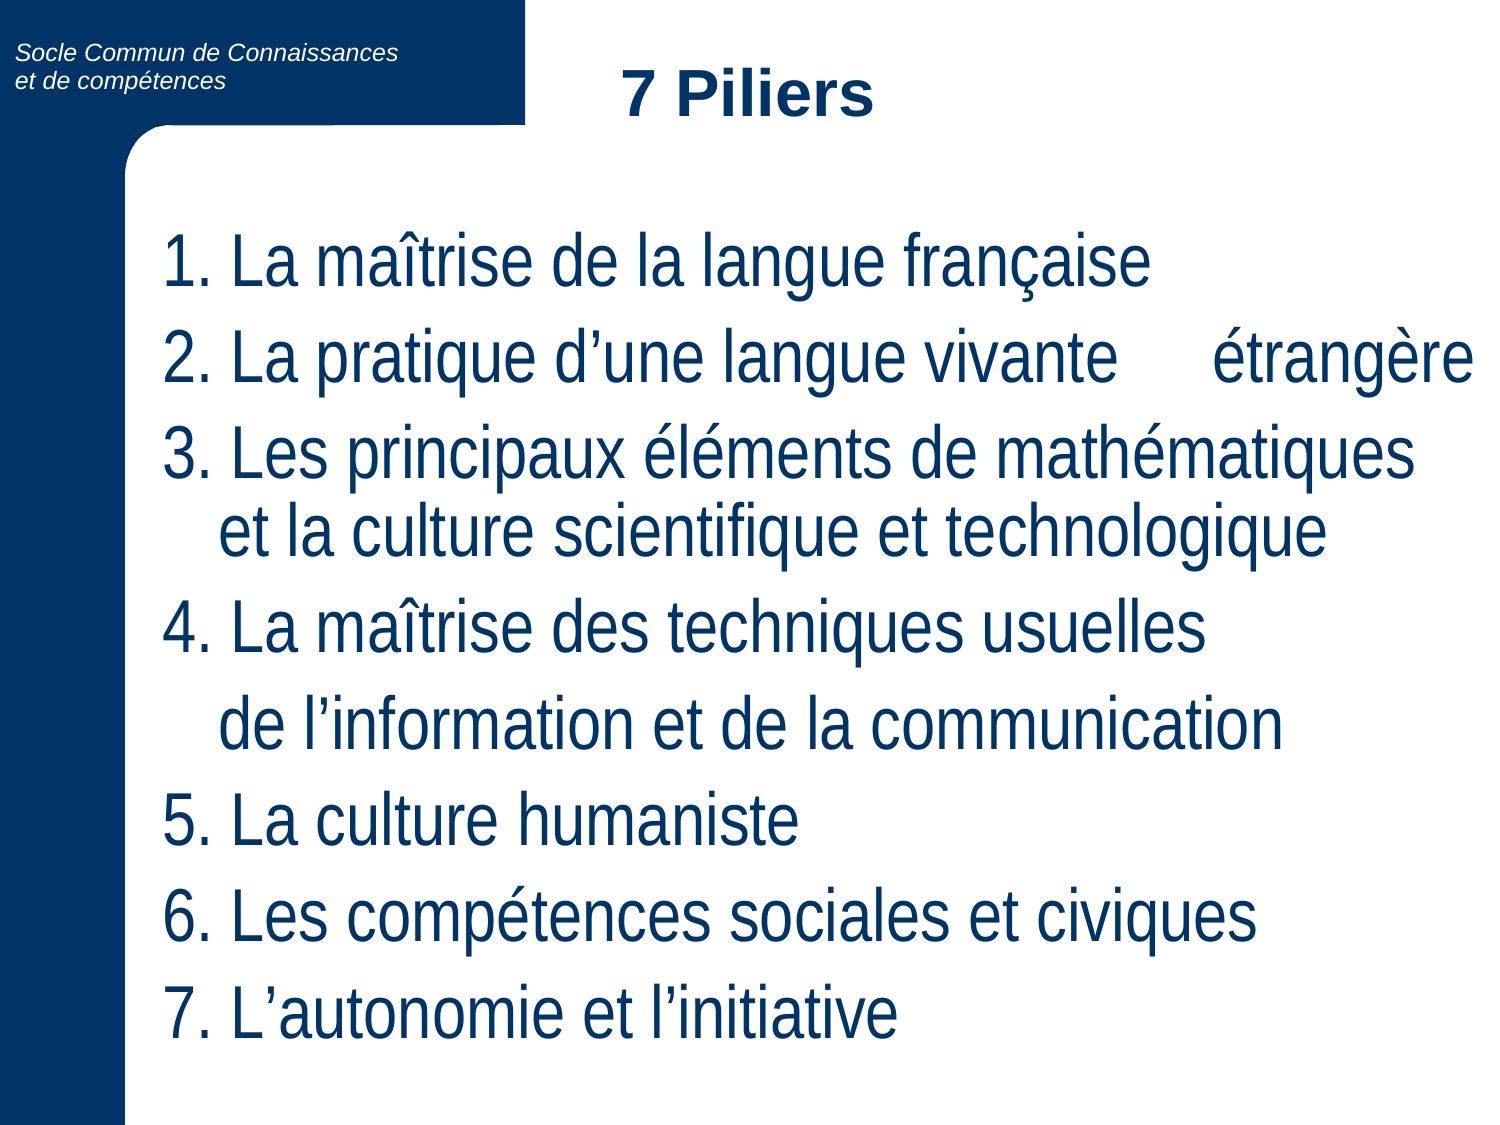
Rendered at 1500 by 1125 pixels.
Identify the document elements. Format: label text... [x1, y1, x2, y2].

title 7 Piliers [46, 52, 1466, 203]
list 1. La maîtrise de la langue française 2. La pratique d’une langue vivante étrangère 3. Les principaux éléments de mathématiques et la culture scientifique et technologique 4. La maîtrise des techniques usuelles de l’information et de la communication 5. La culture humaniste 6. Les compétences sociales et civiques 7. L’autonomie et l’initiative [147, 160, 1500, 1125]
